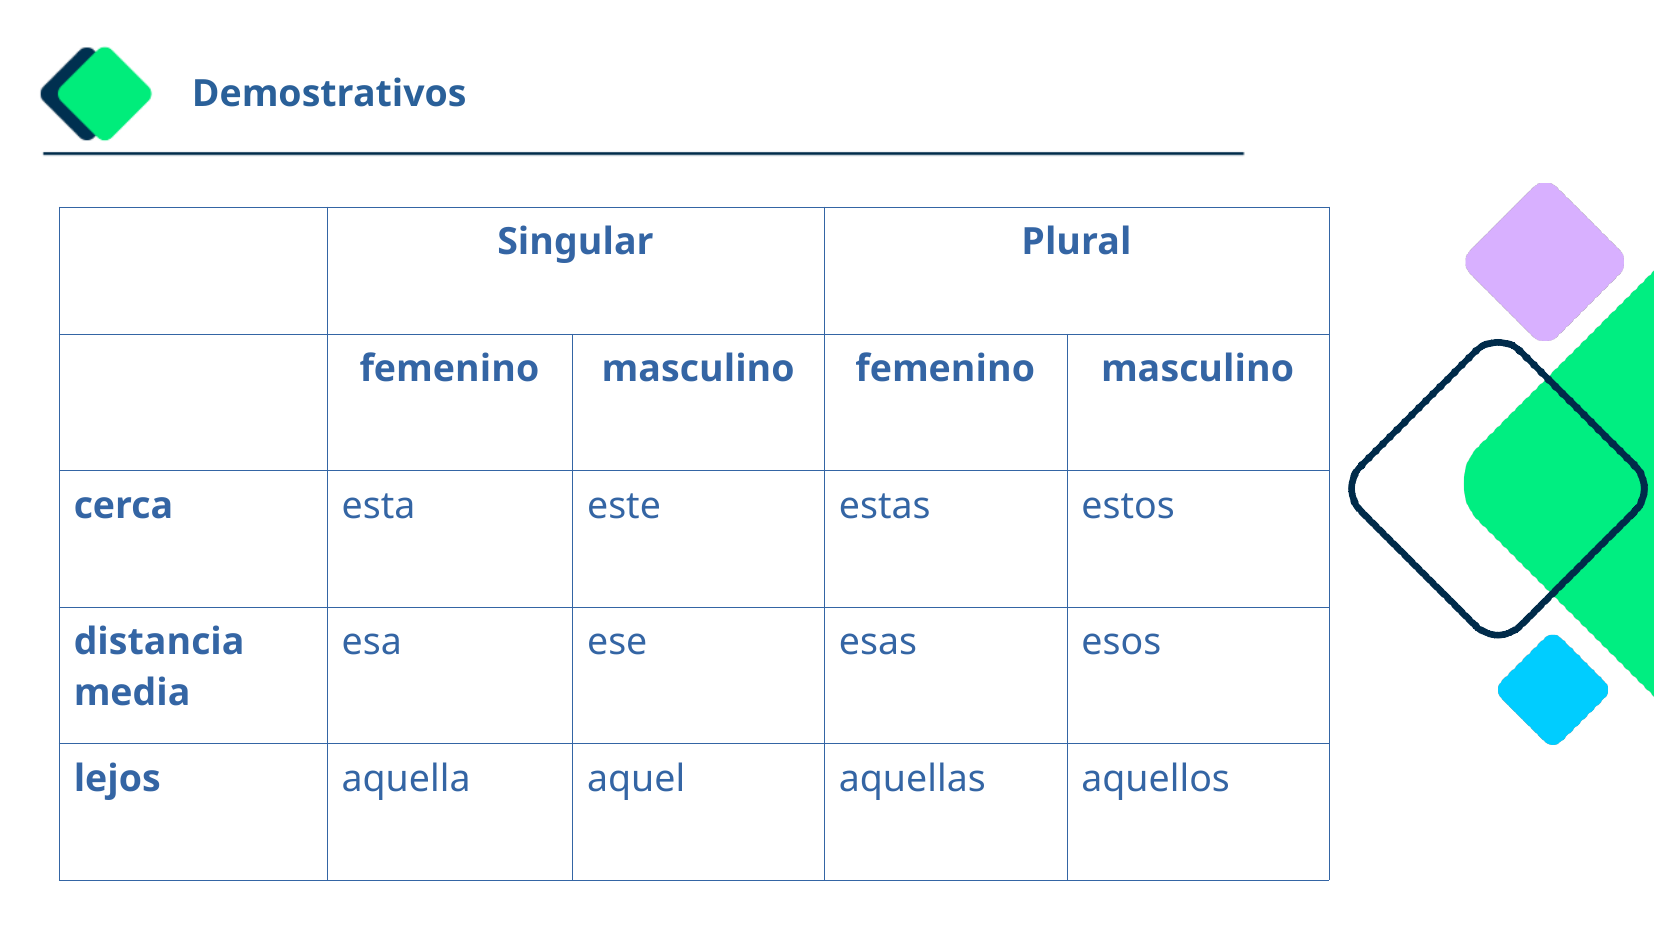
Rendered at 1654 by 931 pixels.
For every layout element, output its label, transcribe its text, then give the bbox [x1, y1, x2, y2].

table_cell esos [1068, 608, 1329, 743]
table_cell ese [573, 608, 824, 743]
table_cell esta [328, 471, 572, 607]
table_header Plural [825, 208, 1329, 334]
table_cell distancia media [60, 608, 327, 743]
table_cell esas [825, 608, 1067, 743]
table_cell aquella [328, 744, 572, 880]
table_cell estas [825, 471, 1067, 607]
table_cell este [573, 471, 824, 607]
table_cell aquellos [1068, 744, 1329, 880]
picture [29, 0, 1654, 931]
table_cell esa [328, 608, 572, 743]
table_cell femenino [825, 335, 1067, 470]
text_box Demostrativos [177, 59, 621, 121]
table_header [60, 208, 327, 334]
table_cell cerca [60, 471, 327, 607]
table_cell masculino [573, 335, 824, 470]
table_cell [60, 335, 327, 470]
table_cell aquellas [825, 744, 1067, 880]
table_header Singular [328, 208, 824, 334]
table_cell masculino [1068, 335, 1329, 470]
table_cell estos [1068, 471, 1329, 607]
table_cell aquel [573, 744, 824, 880]
table_cell lejos [60, 744, 327, 880]
table_cell femenino [328, 335, 572, 470]
